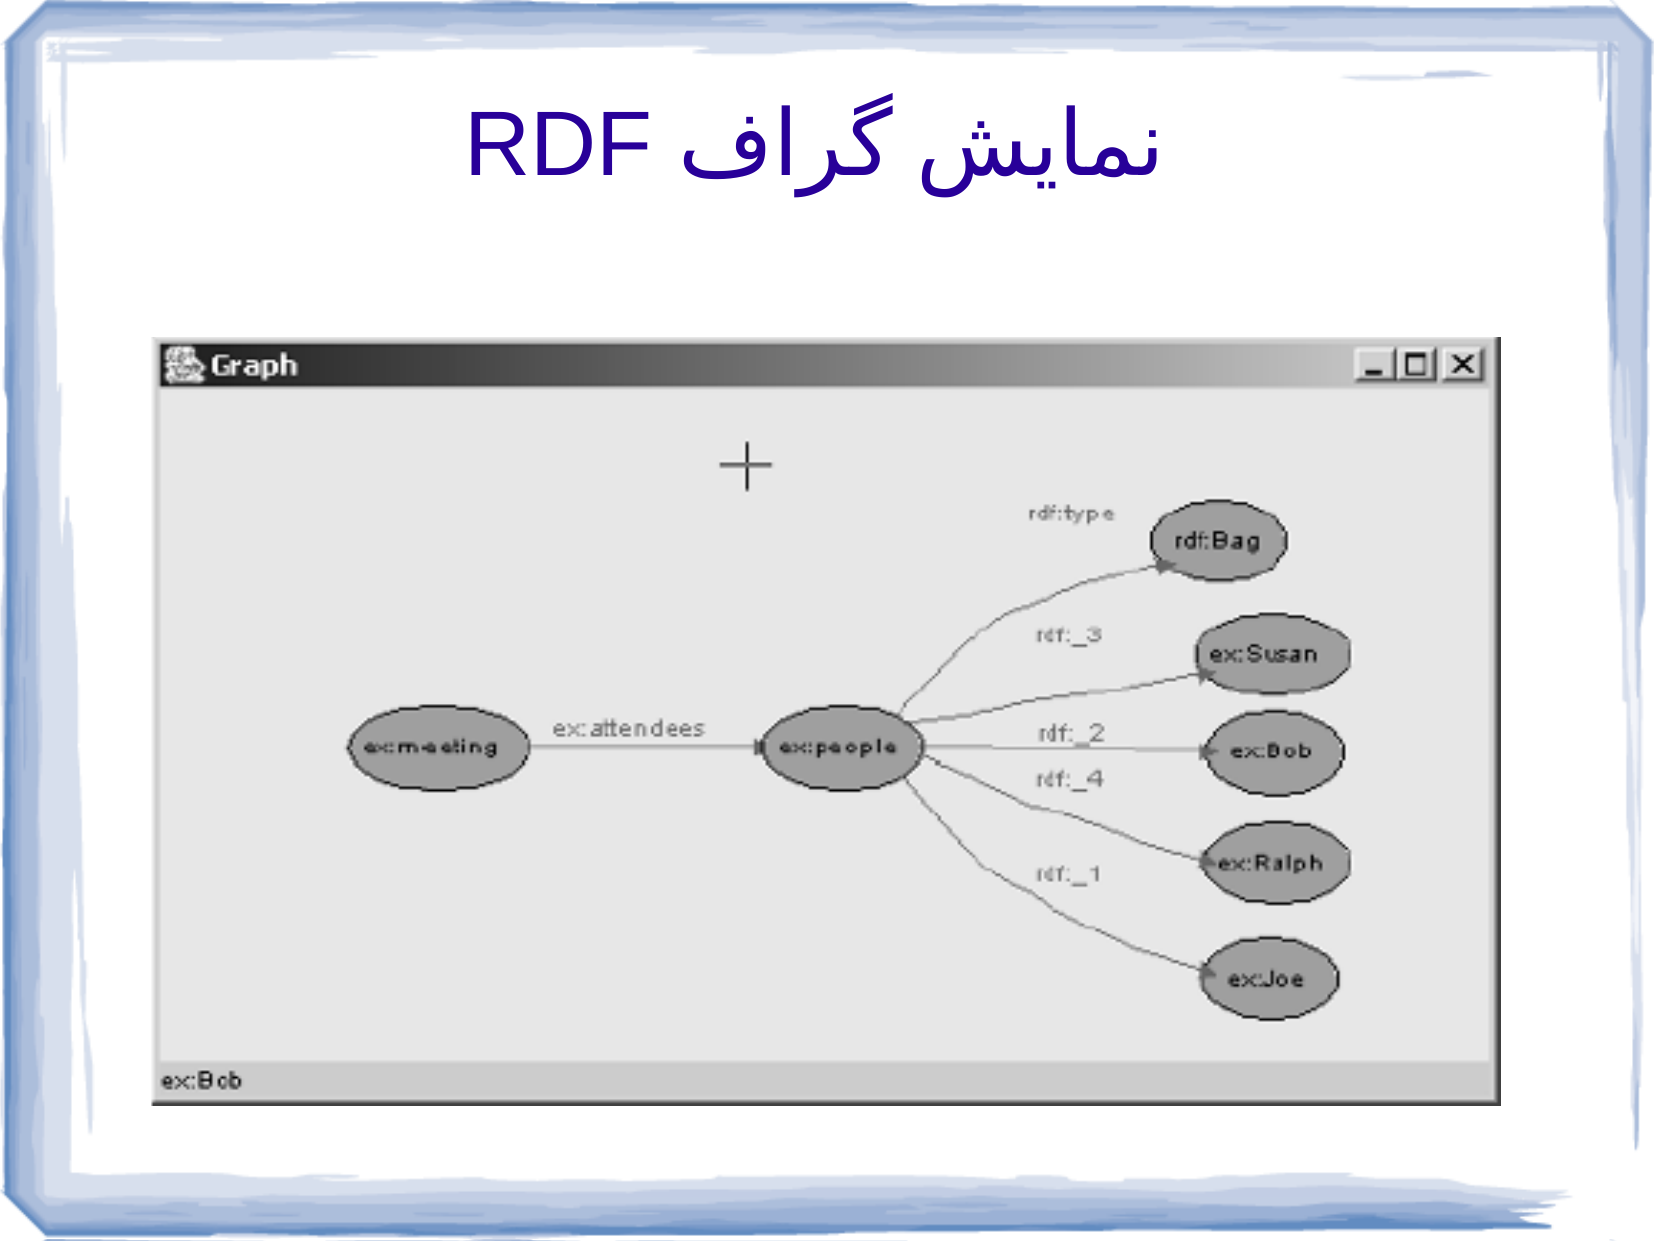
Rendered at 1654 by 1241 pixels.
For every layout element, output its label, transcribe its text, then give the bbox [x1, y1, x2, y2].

chart [118, 324, 1571, 1144]
picture [0, 0, 1654, 1241]
title RDF نمایش گراف [82, 49, 1571, 257]
